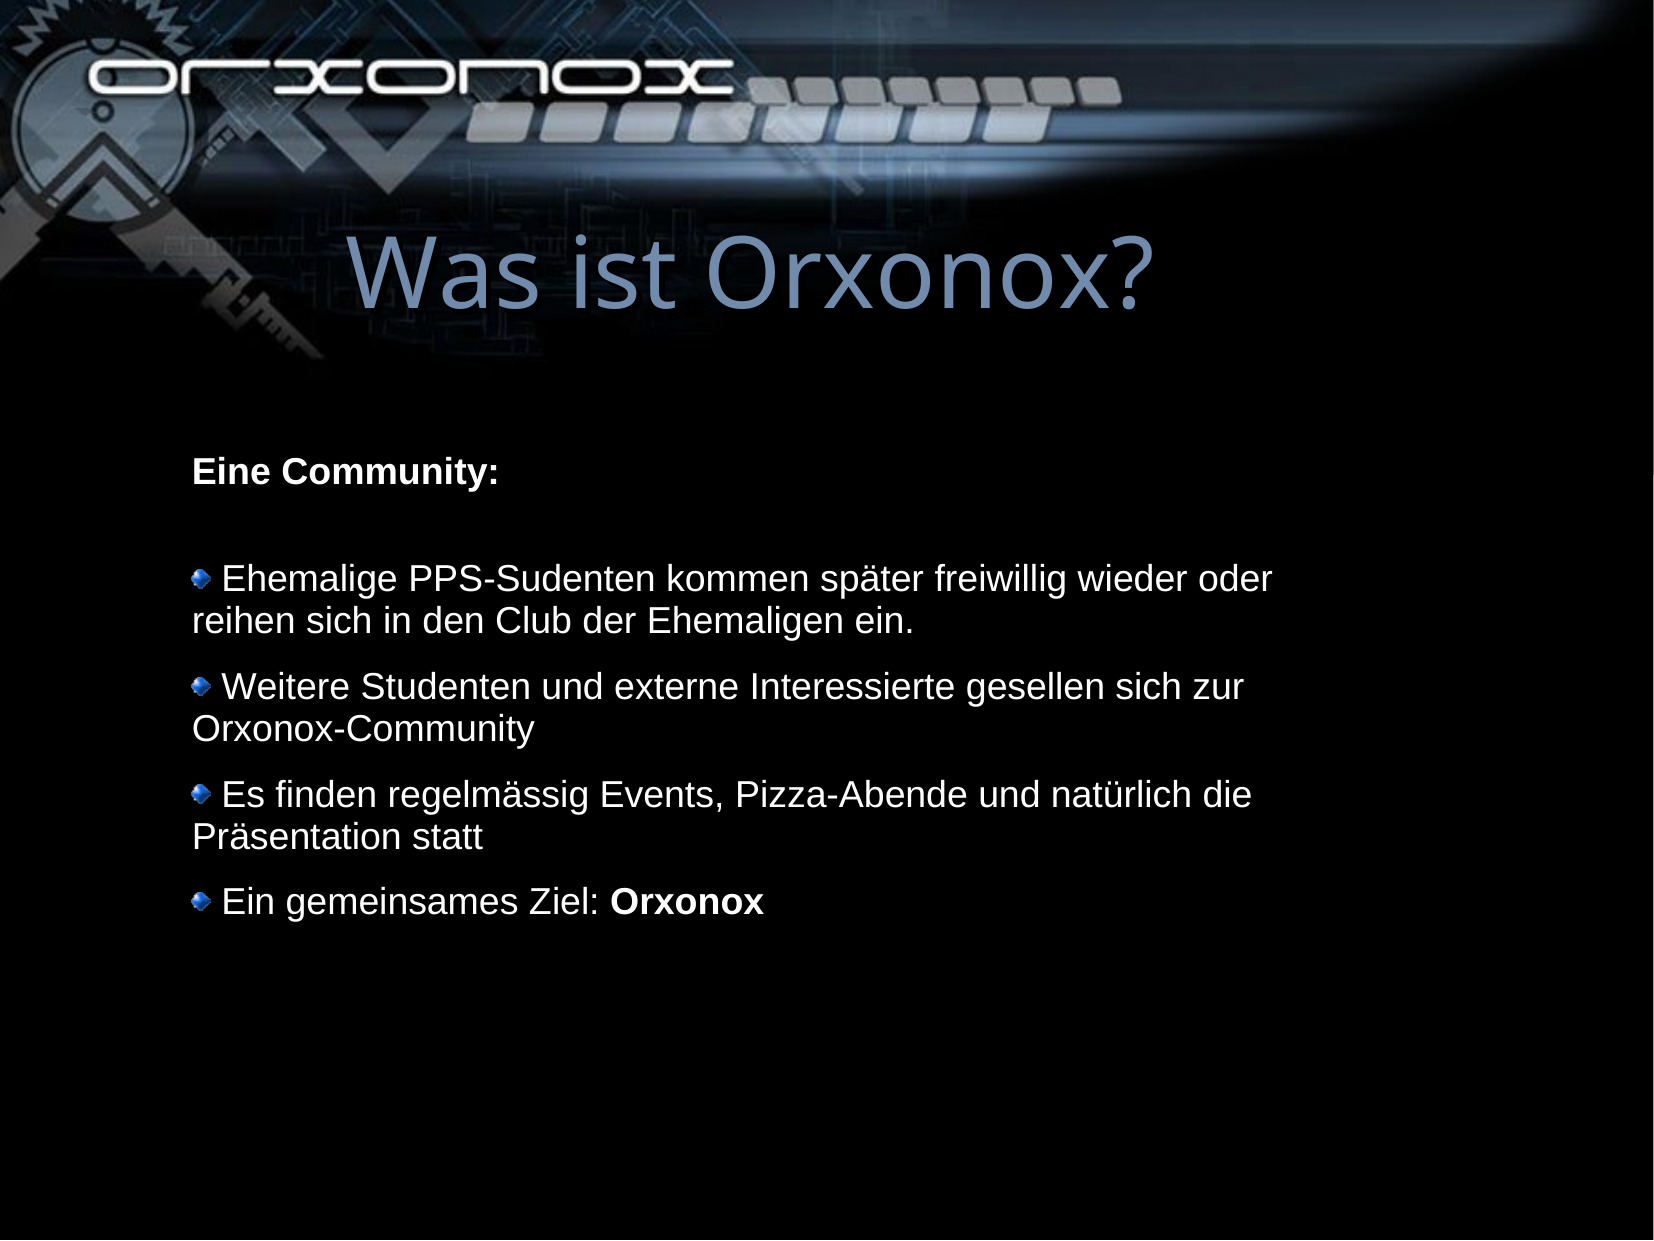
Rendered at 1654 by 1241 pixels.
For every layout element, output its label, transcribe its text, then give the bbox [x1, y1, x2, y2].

picture [0, 0, 1654, 475]
text_box Eine Community: Ehemalige PPS-Sudenten kommen später freiwillig wieder oder reihen sich in den Club der Ehemaligen ein. Weitere Studenten und externe Interessierte gesellen sich zur Orxonox-Community Es finden regelmässig Events, Pizza-Abende und natürlich die Präsentation statt Ein gemeinsames Ziel: Orxonox [177, 442, 1329, 931]
picture [0, 885, 1654, 1241]
text_box Was ist Orxonox? [330, 194, 1306, 289]
